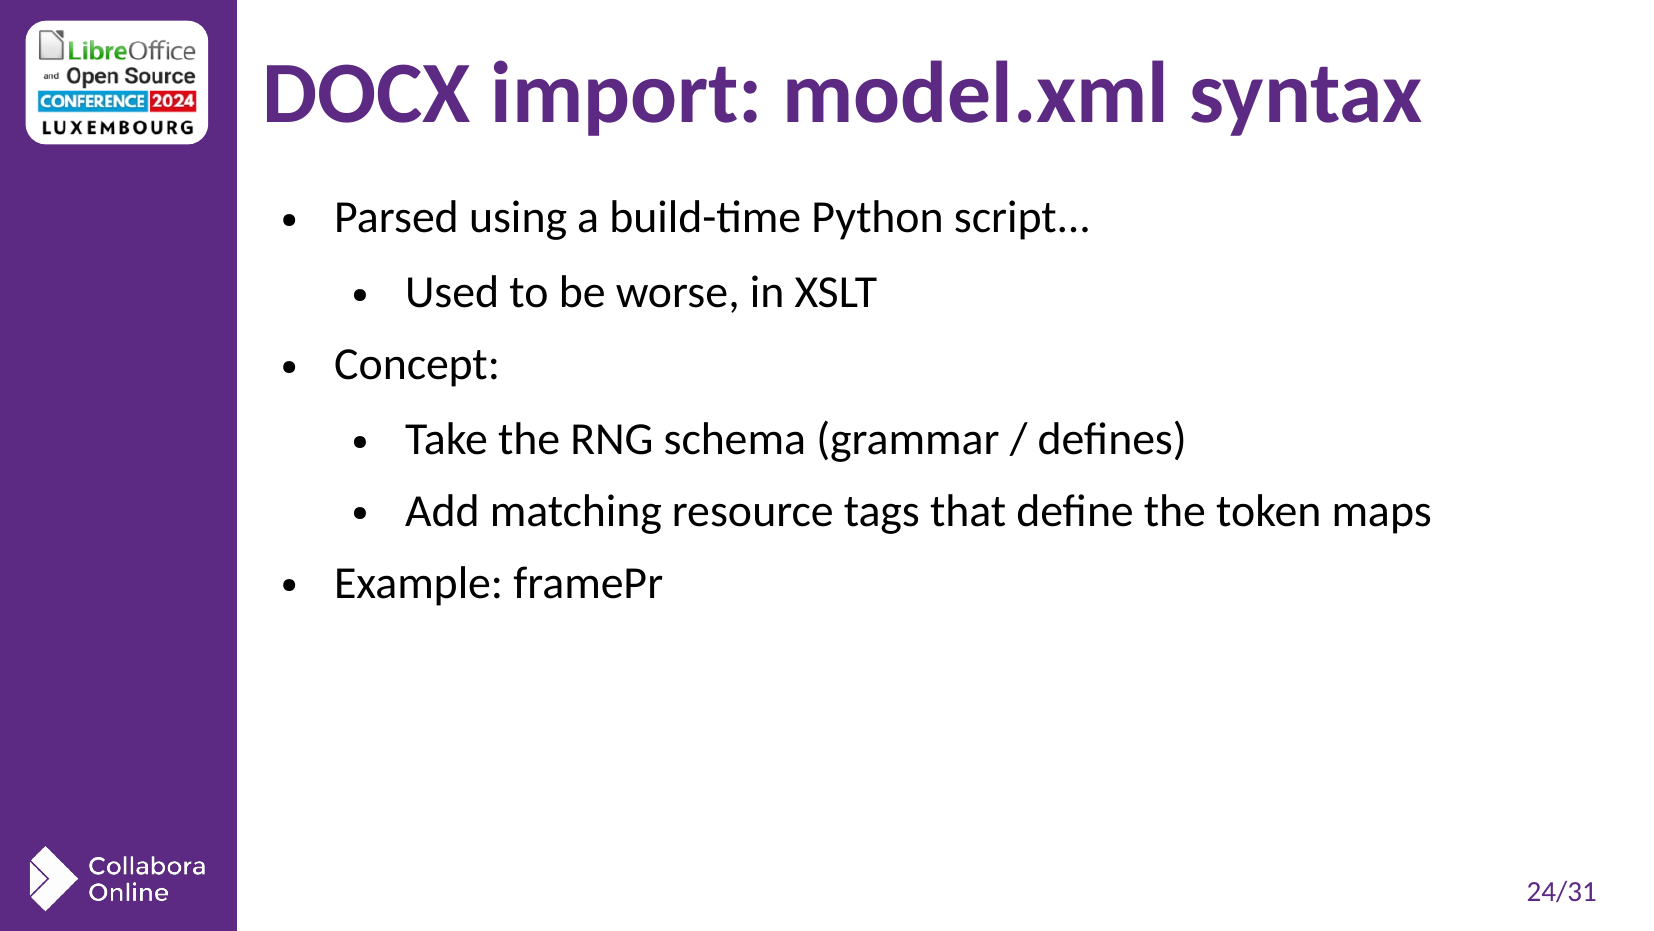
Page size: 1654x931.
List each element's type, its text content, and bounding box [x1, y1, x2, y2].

picture [25, 841, 209, 916]
title DOCX import: model.xml syntax [262, 13, 1644, 145]
list Parsed using a build-time Python script... Used to be worse, in XSLT Concept: Take the RNG schema (grammar / defines) Add matching resource tags that define the token maps Example: framePr [263, 187, 1605, 856]
picture [34, 26, 200, 139]
